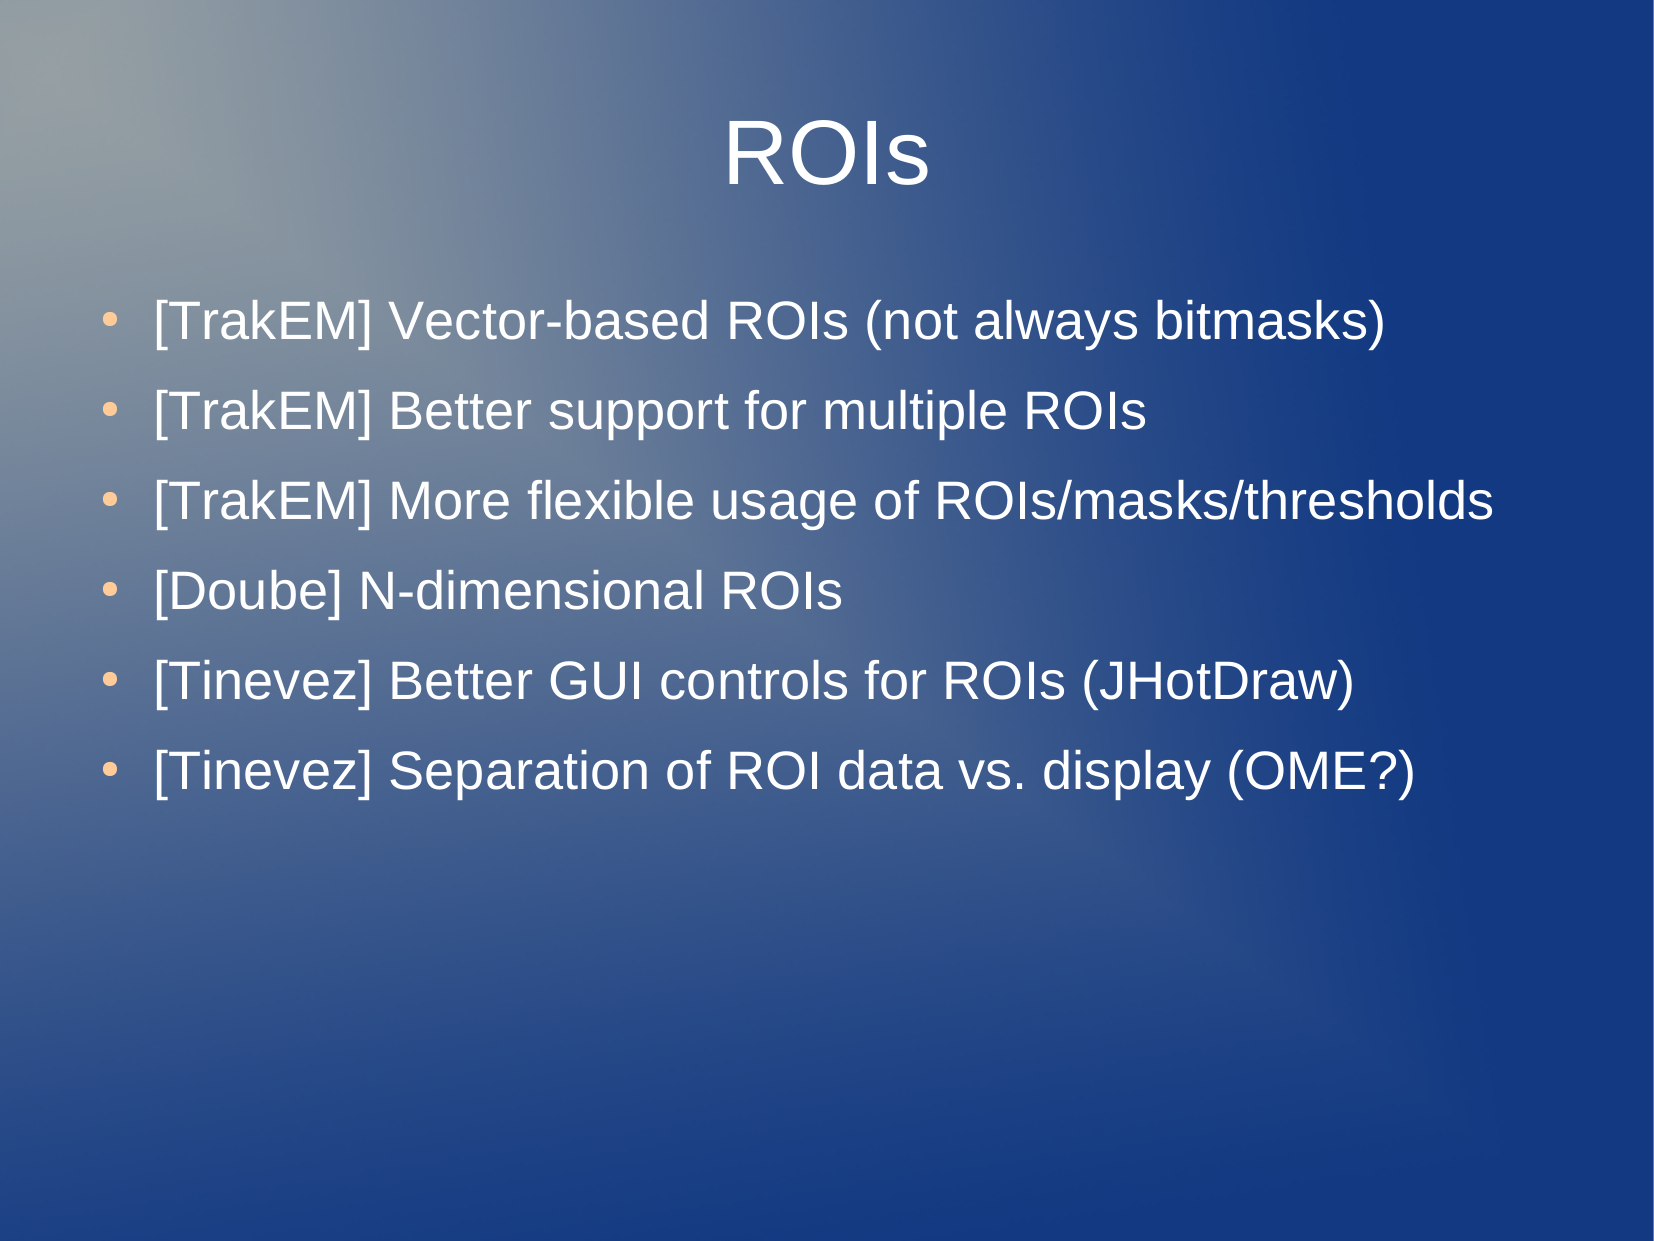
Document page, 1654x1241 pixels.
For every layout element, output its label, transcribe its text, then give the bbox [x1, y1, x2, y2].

title ROIs [82, 56, 1571, 250]
picture [0, 0, 1654, 1241]
list [TrakEM] Vector-based ROIs (not always bitmasks) [TrakEM] Better support for multiple ROIs [TrakEM] More flexible usage of ROIs/masks/thresholds [Doube] N-dimensional ROIs [Tinevez] Better GUI controls for ROIs (JHotDraw) [Tinevez] Separation of ROI data vs. display (OME?) [82, 290, 1571, 1094]
